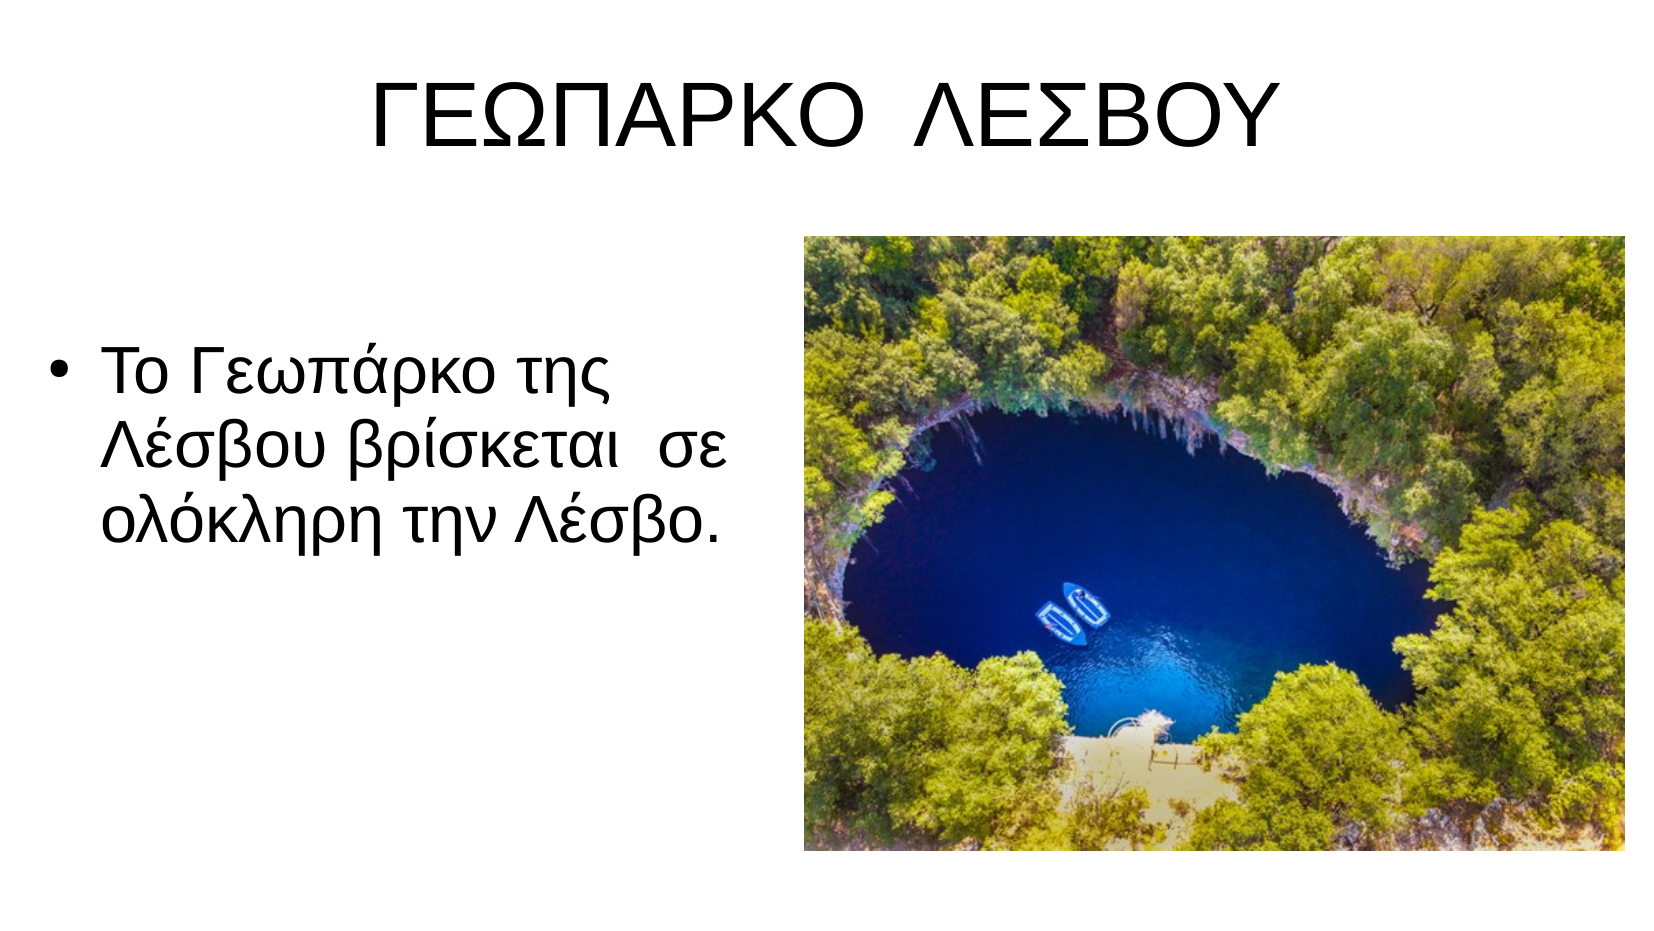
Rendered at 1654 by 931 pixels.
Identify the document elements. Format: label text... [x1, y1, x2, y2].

picture [804, 236, 1625, 851]
list Το Γεωπάρκο της Λέσβου βρίσκεται σε ολόκληρη την Λέσβο. [29, 228, 756, 768]
title ΓΕΩΠΑΡΚΟ ΛΕΣΒΟΥ [82, 37, 1571, 193]
